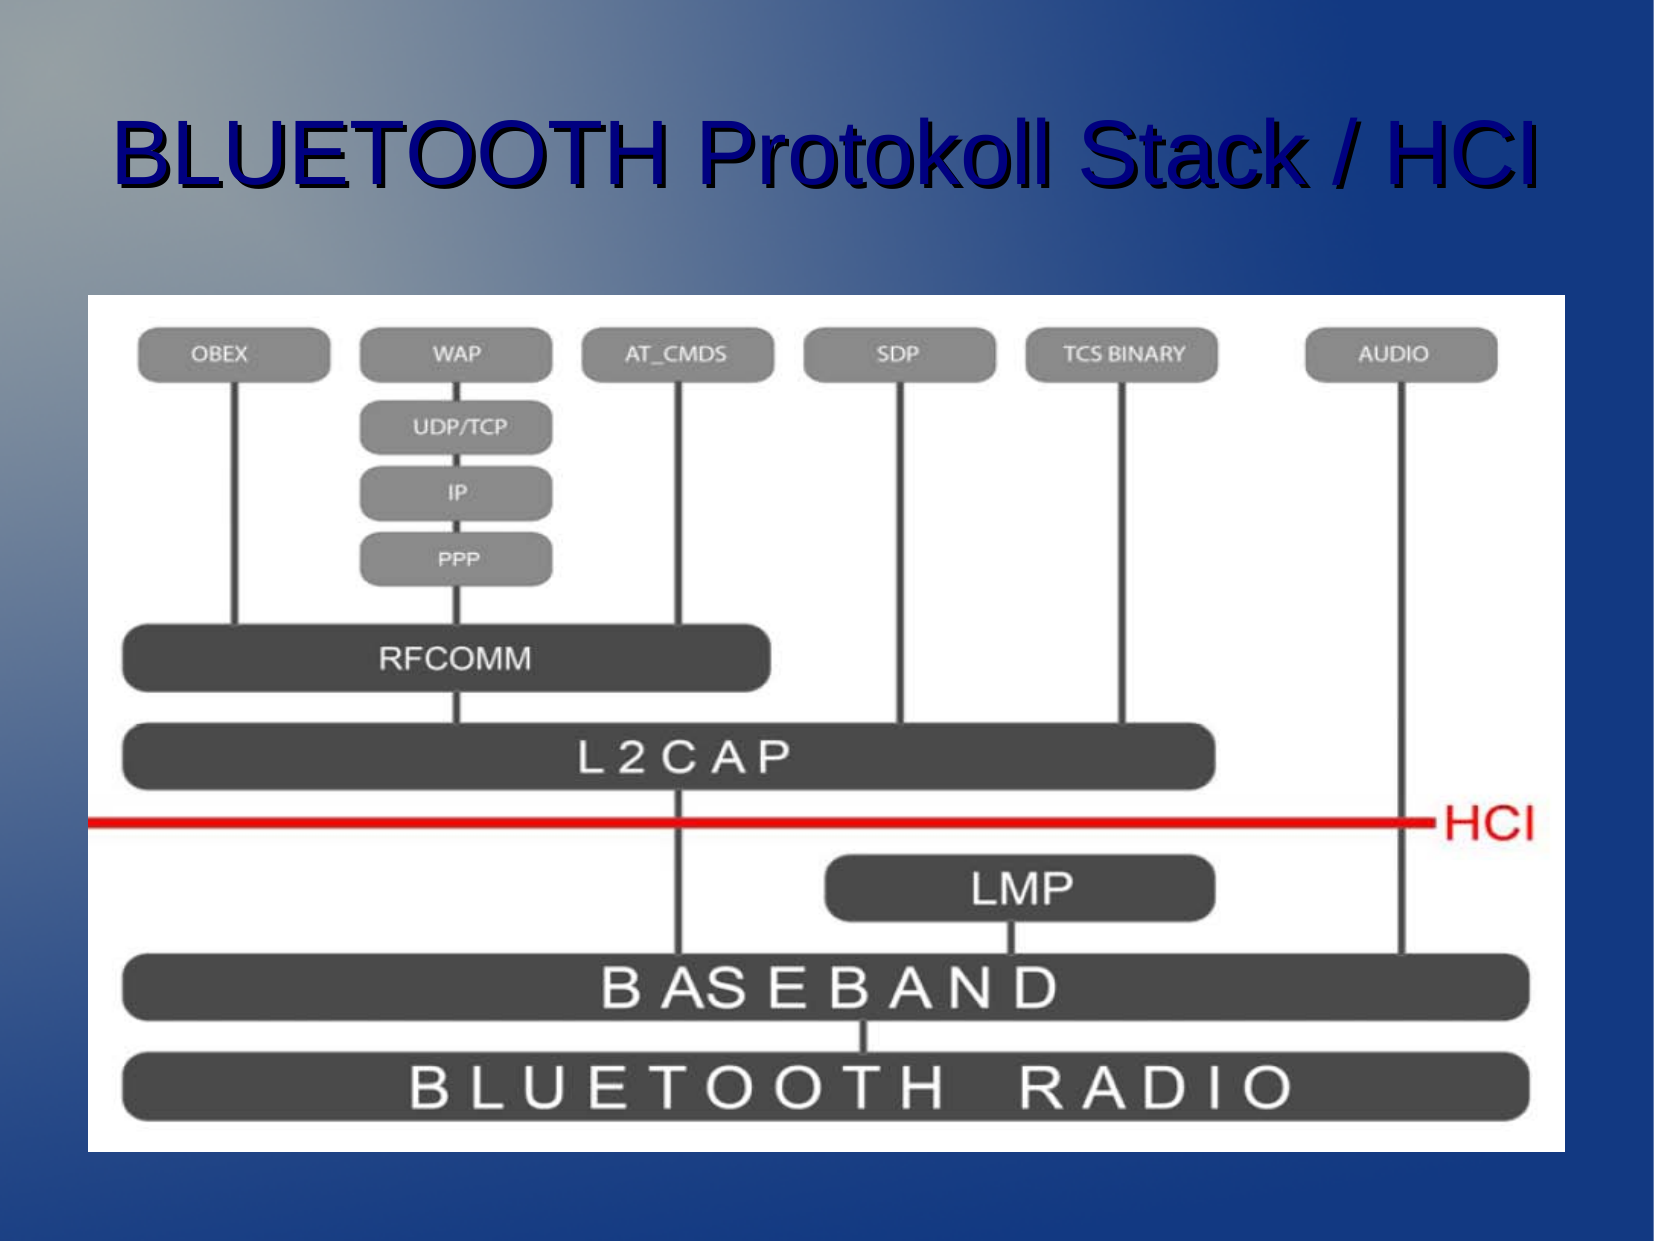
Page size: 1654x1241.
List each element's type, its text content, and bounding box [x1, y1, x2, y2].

picture [0, 0, 1654, 1241]
title BLUETOOTH Protokoll Stack / HCI [82, 56, 1571, 250]
